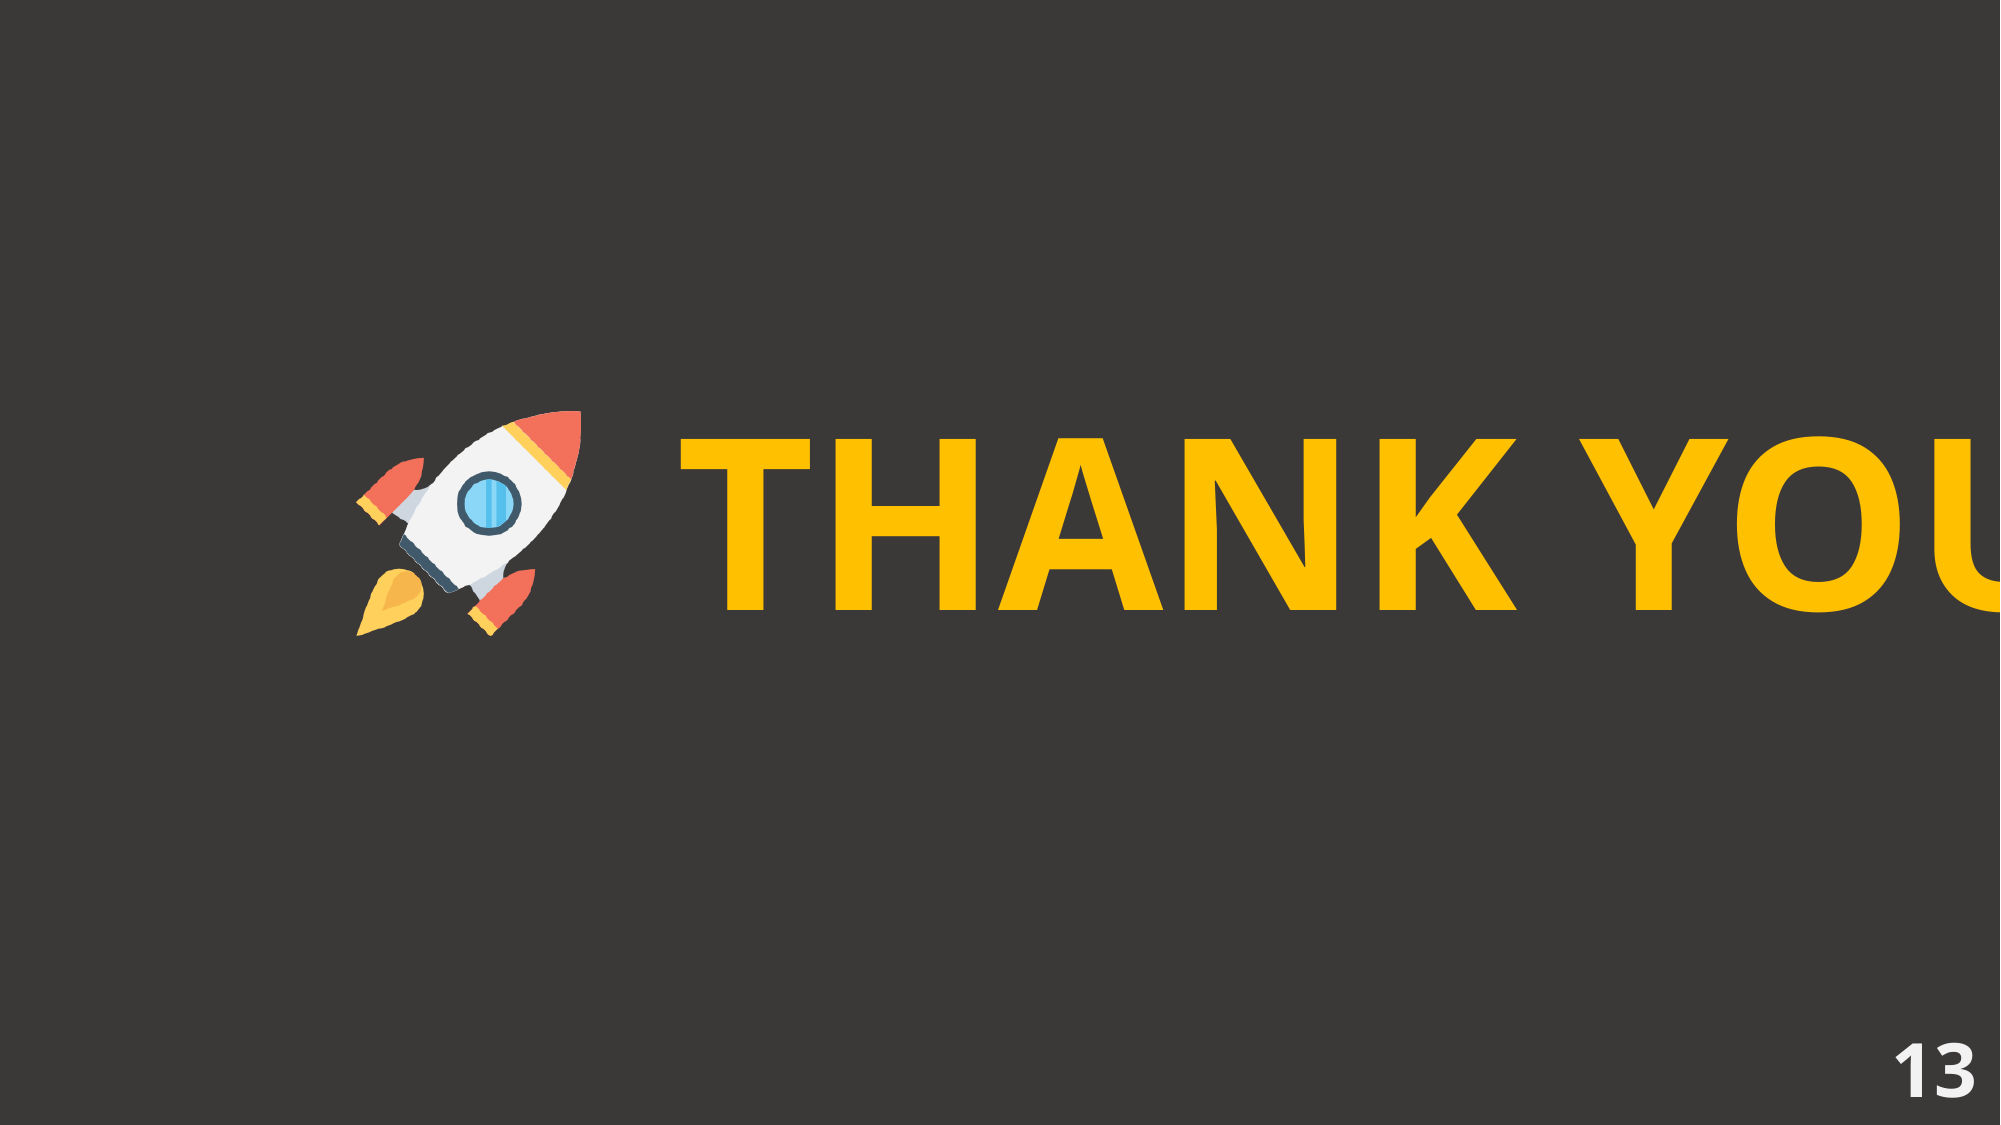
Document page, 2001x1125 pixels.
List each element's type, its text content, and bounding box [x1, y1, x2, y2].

text_box THANK YOU [660, 363, 1618, 669]
text_box 13 [1876, 1014, 2000, 1121]
picture [356, 411, 581, 636]
text_box [0, 0, 2000, 1125]
